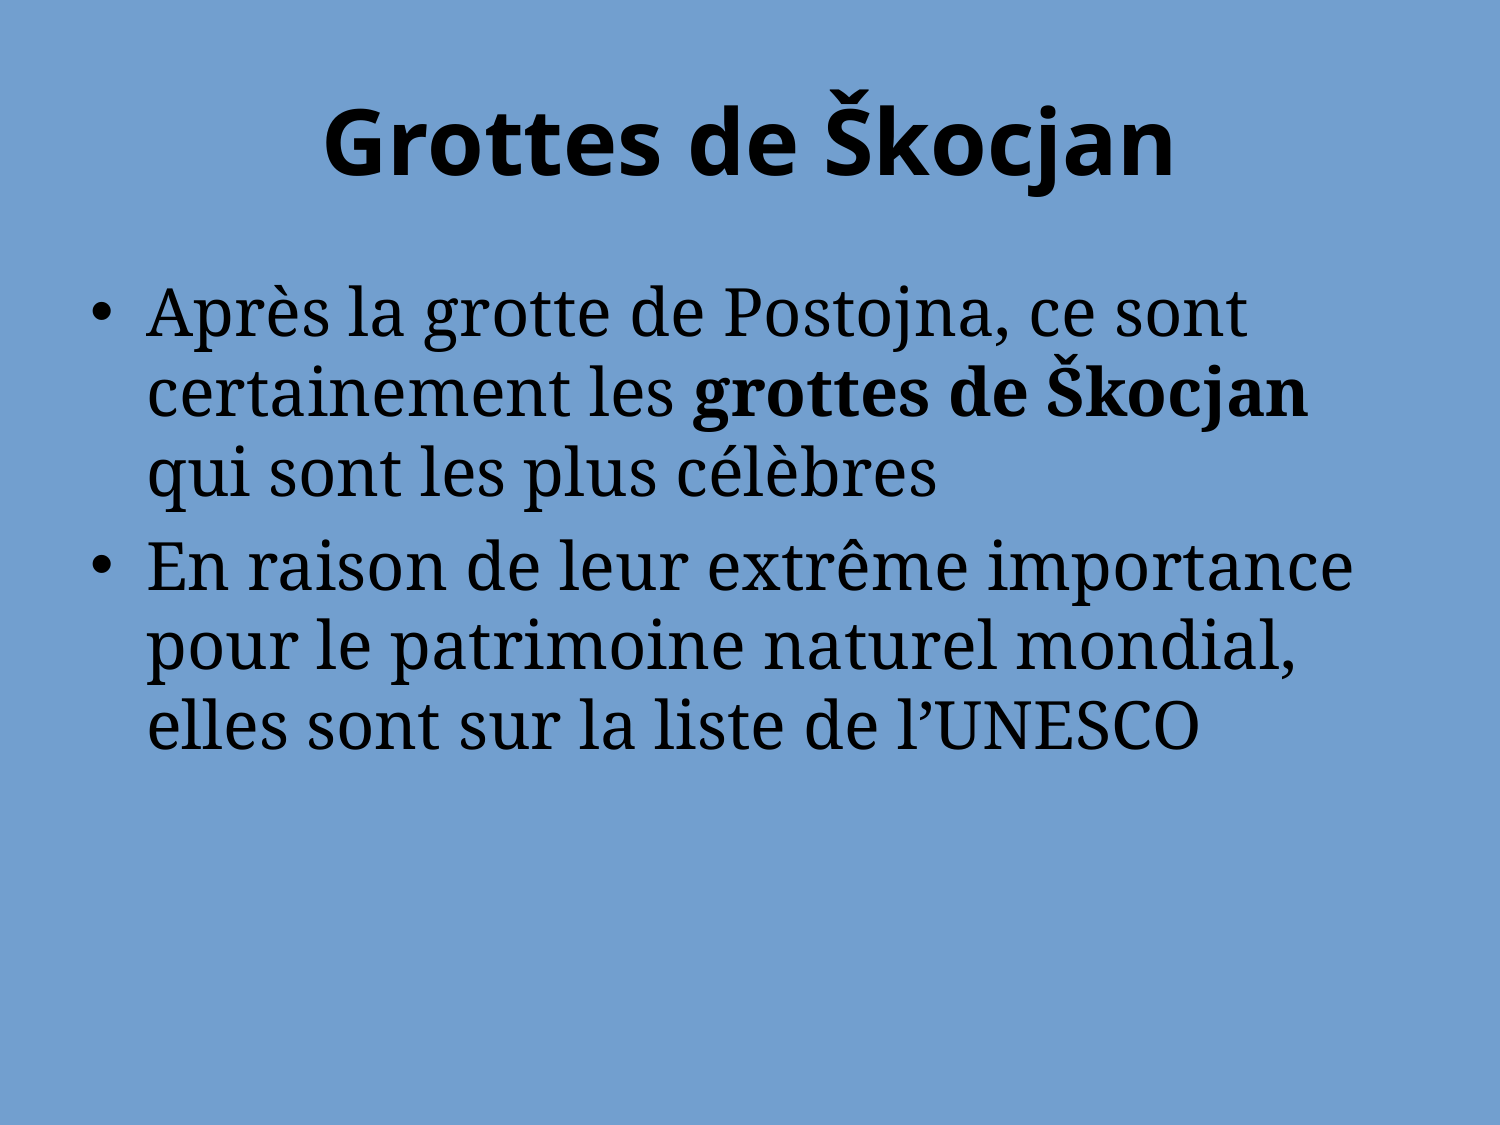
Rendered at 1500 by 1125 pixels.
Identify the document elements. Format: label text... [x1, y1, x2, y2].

list Après la grotte de Postojna, ce sont certainement les grottes de Škocjan qui sont les plus célèbres En raison de leur extrême importance pour le patrimoine naturel mondial, elles sont sur la liste de l’UNESCO [75, 262, 1425, 1005]
title Grottes de Škocjan [75, 45, 1425, 233]
